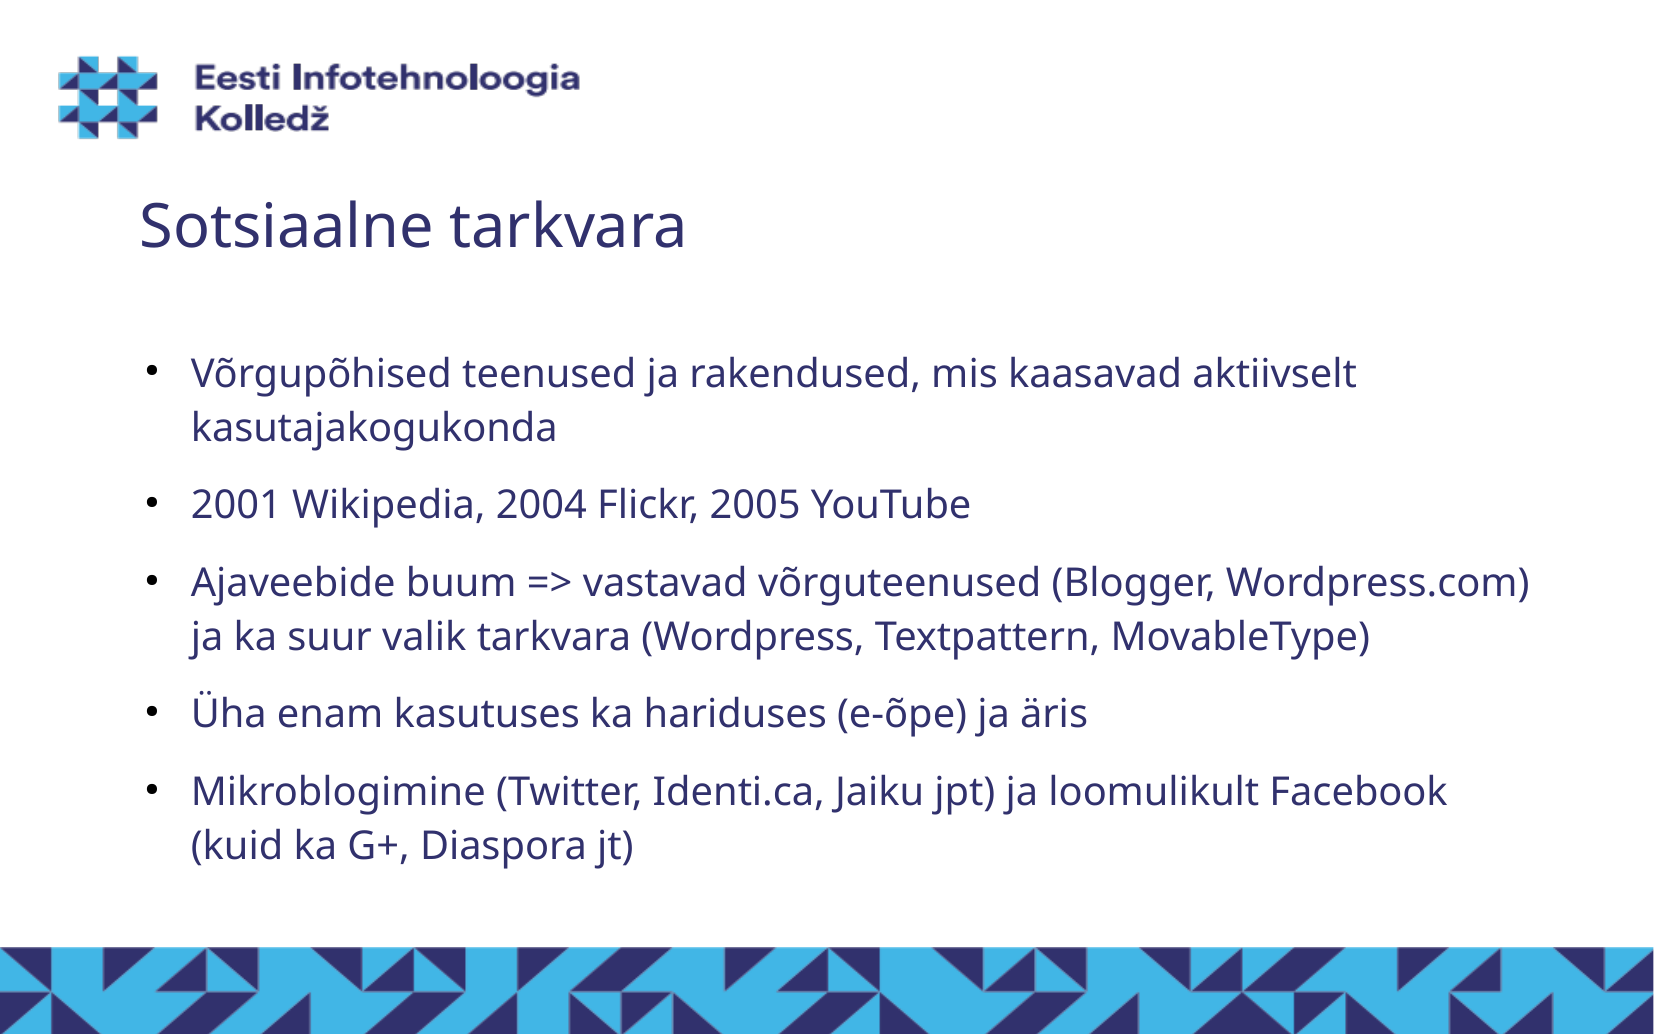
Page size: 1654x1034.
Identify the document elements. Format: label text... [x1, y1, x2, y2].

title Sotsiaalne tarkvara [139, 137, 1548, 310]
list Võrgupõhised teenused ja rakendused, mis kaasavad aktiivselt kasutajakogukonda 2001 Wikipedia, 2004 Flickr, 2005 YouTube Ajaveebide buum => vastavad võrguteenused (Blogger, Wordpress.com) ja ka suur valik tarkvara (Wordpress, Textpattern, MovableType) Üha enam kasutuses ka hariduses (e-õpe) ja äris Mikroblogimine (Twitter, Identi.ca, Jaiku jpt) ja loomulikult Facebook (kuid ka G+, Diaspora jt) [129, 344, 1548, 926]
